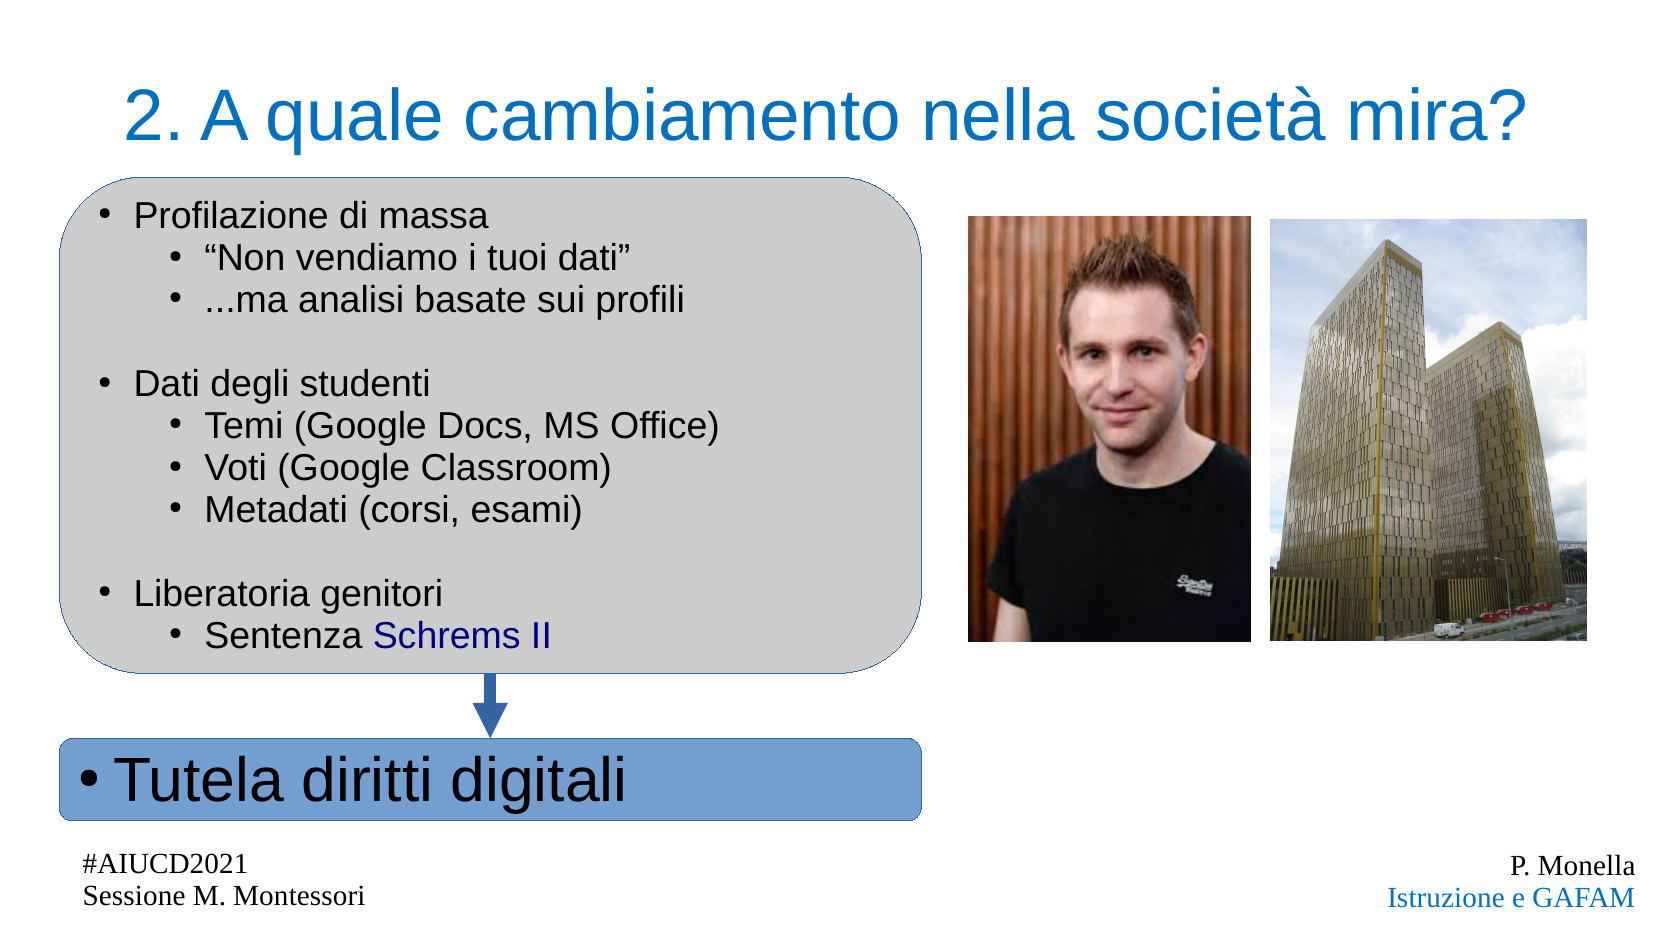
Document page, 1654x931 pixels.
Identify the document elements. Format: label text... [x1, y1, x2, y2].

text_box Tutela diritti digitali [59, 738, 922, 821]
text_box Profilazione di massa “Non vendiamo i tuoi dati” ...ma analisi basate sui profili Dati degli studenti Temi (Google Docs, MS Office) Voti (Google Classroom) Metadati (corsi, esami) Liberatoria genitori Sentenza Schrems II [59, 177, 922, 674]
picture [968, 216, 1251, 642]
title 2. A quale cambiamento nella società mira? [82, 37, 1571, 193]
picture [1270, 219, 1587, 641]
text_box P. Monella Istruzione e GAFAM [895, 849, 1636, 914]
